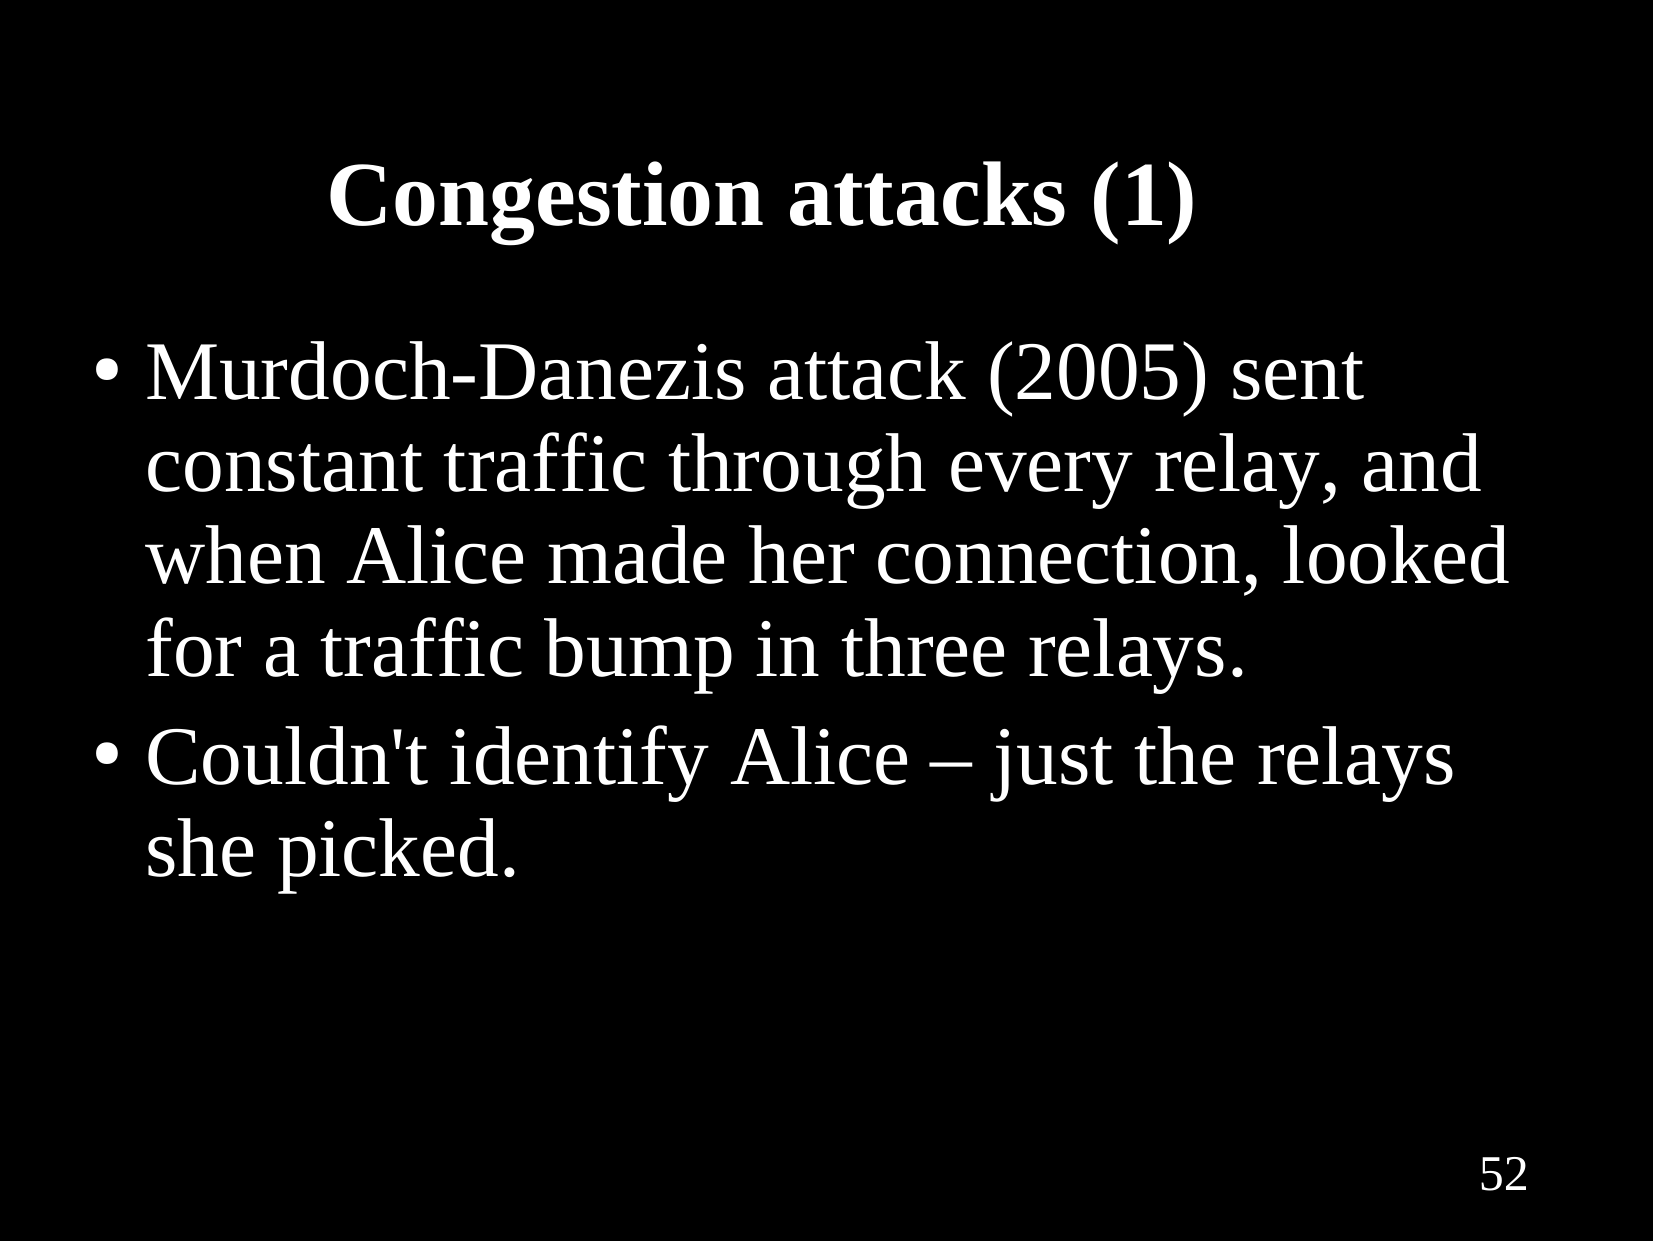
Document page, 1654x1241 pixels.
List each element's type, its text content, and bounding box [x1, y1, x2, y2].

title Congestion attacks (1) [112, 100, 1413, 288]
list Murdoch-Danezis attack (2005) sent constant traffic through every relay, and when Alice made her connection, looked for a traffic bump in three relays. Couldn't identify Alice – just the relays she picked. [74, 325, 1539, 1123]
